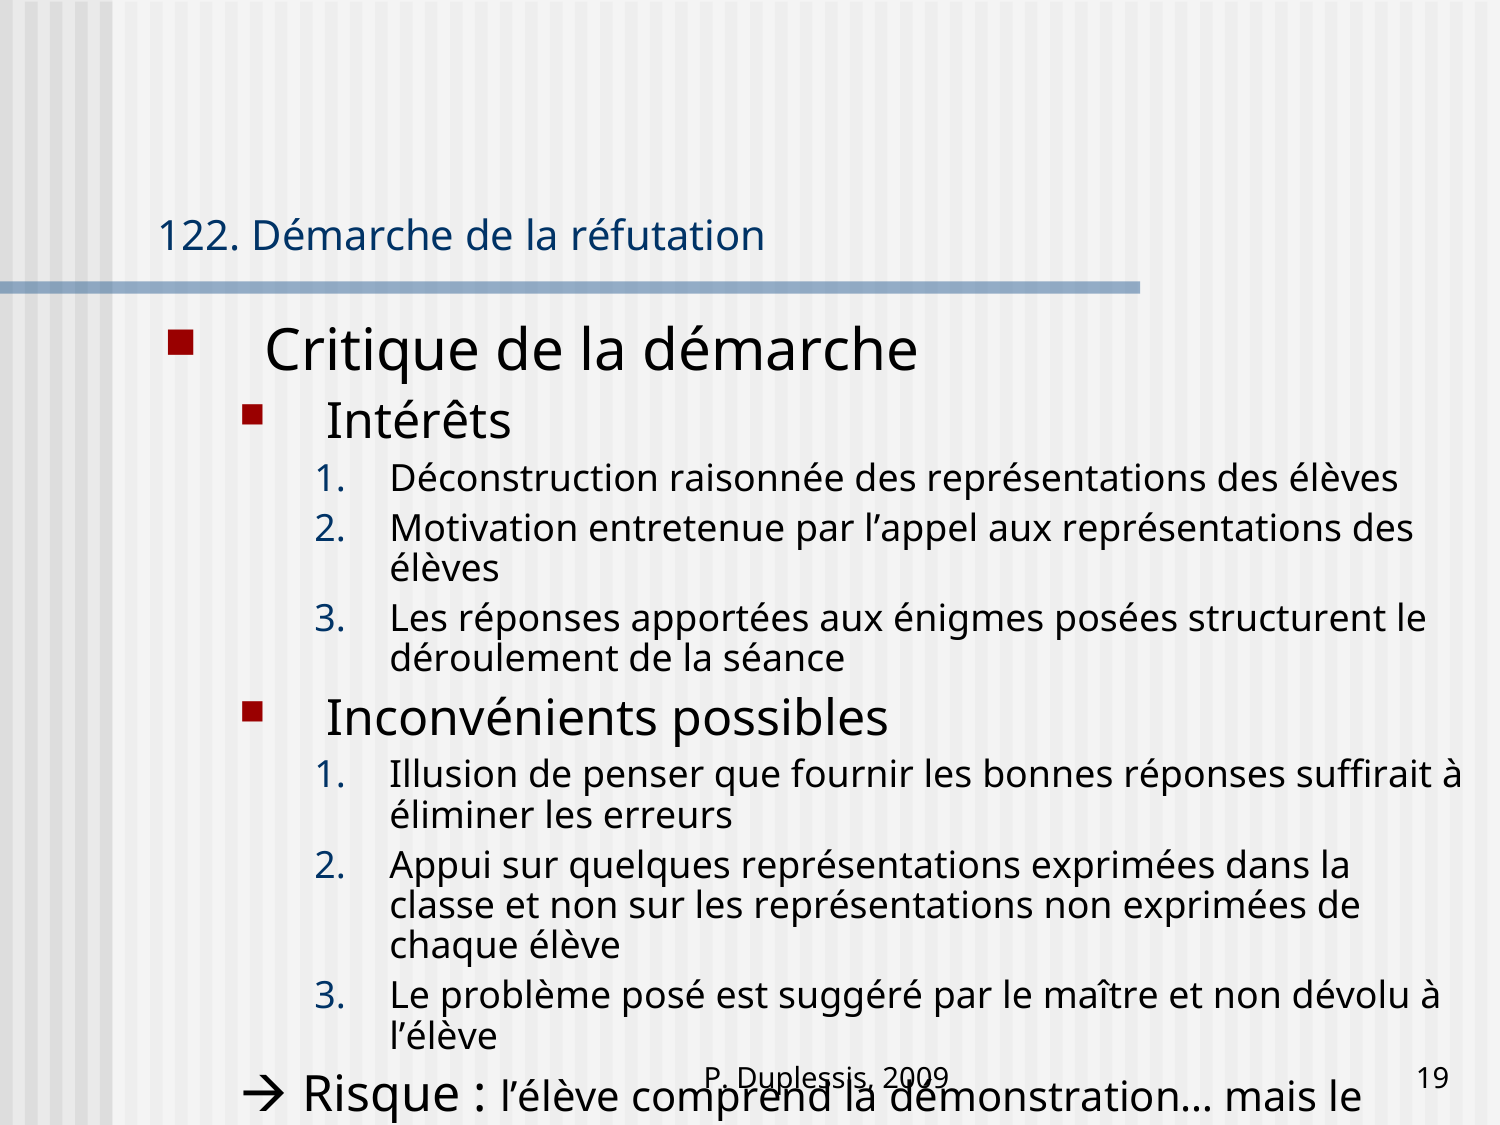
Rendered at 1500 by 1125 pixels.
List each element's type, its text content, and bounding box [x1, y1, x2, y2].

title 122. Démarche de la réfutation [142, 200, 1482, 267]
list Critique de la démarche Intérêts Déconstruction raisonnée des représentations des élèves Motivation entretenue par l’appel aux représentations des élèves Les réponses apportées aux énigmes posées structurent le déroulement de la séance Inconvénients possibles Illusion de penser que fournir les bonnes réponses suffirait à éliminer les erreurs Appui sur quelques représentations exprimées dans la classe et non sur les représentations non exprimées de chaque élève Le problème posé est suggéré par le maître et non dévolu à l’élève  Risque : l’élève comprend la démonstration… mais le noyau dur de ses représentations est peut-être maintenu [149, 312, 1481, 1125]
